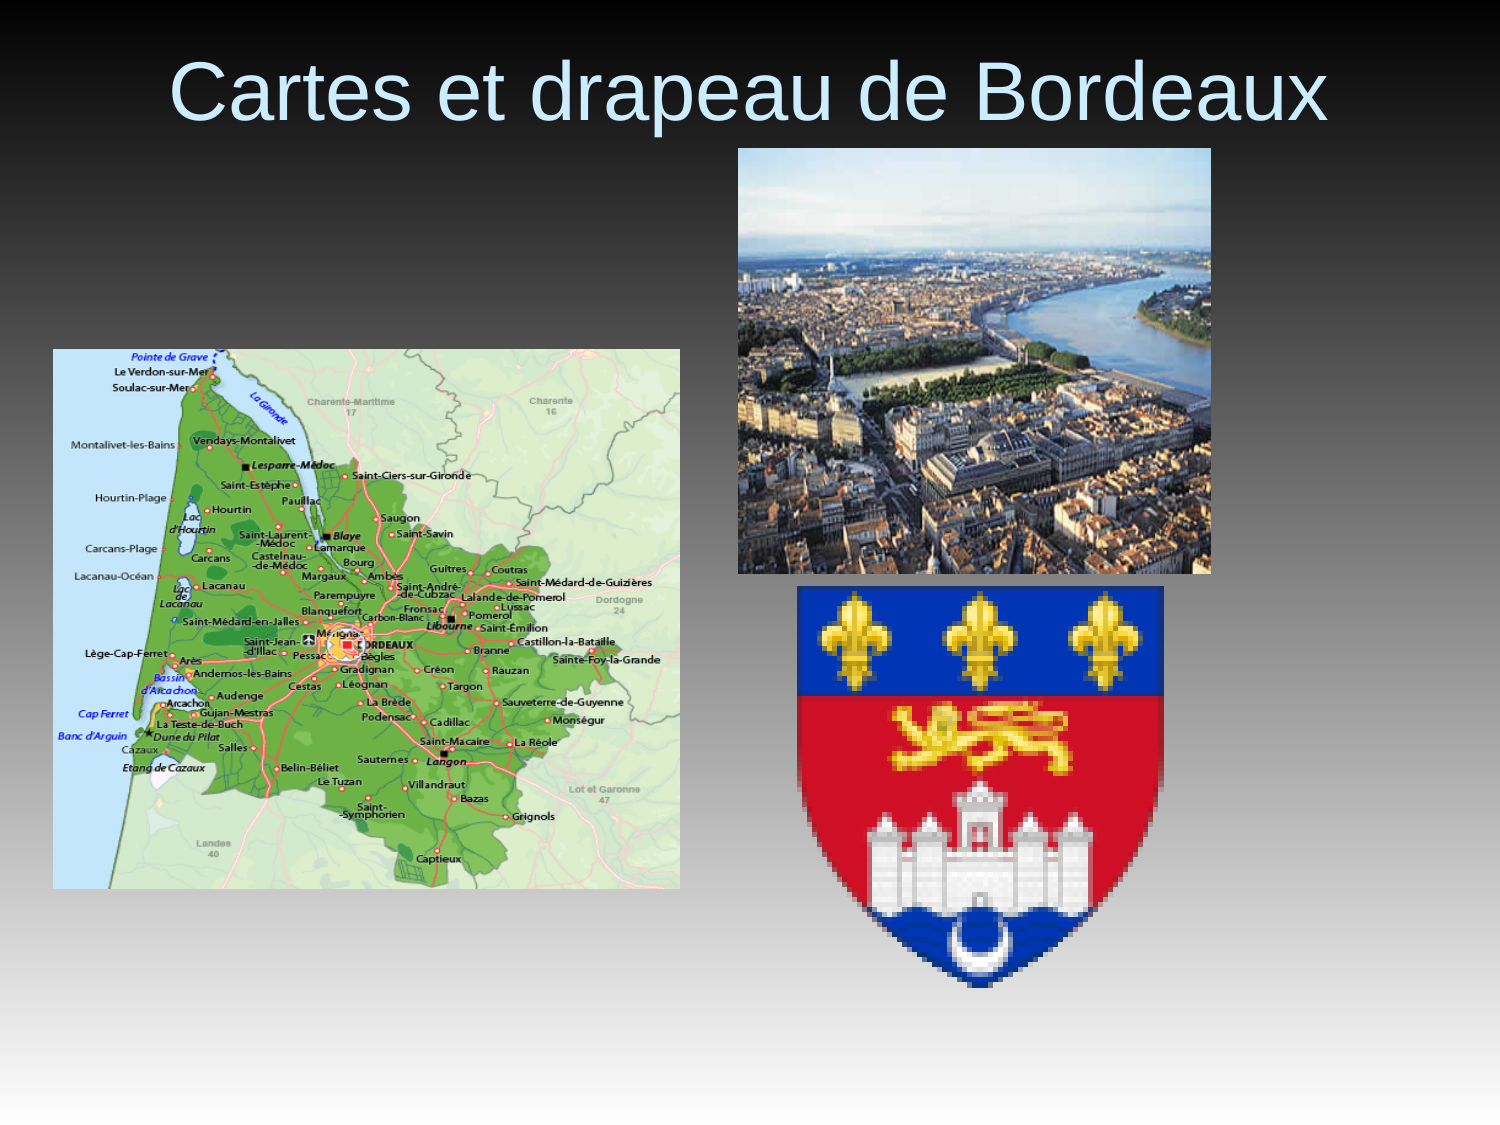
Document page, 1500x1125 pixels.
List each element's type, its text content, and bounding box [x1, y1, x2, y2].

picture [797, 586, 1164, 988]
picture [738, 148, 1211, 574]
picture [53, 349, 680, 889]
title Cartes et drapeau de Bordeaux [74, 30, 1425, 247]
